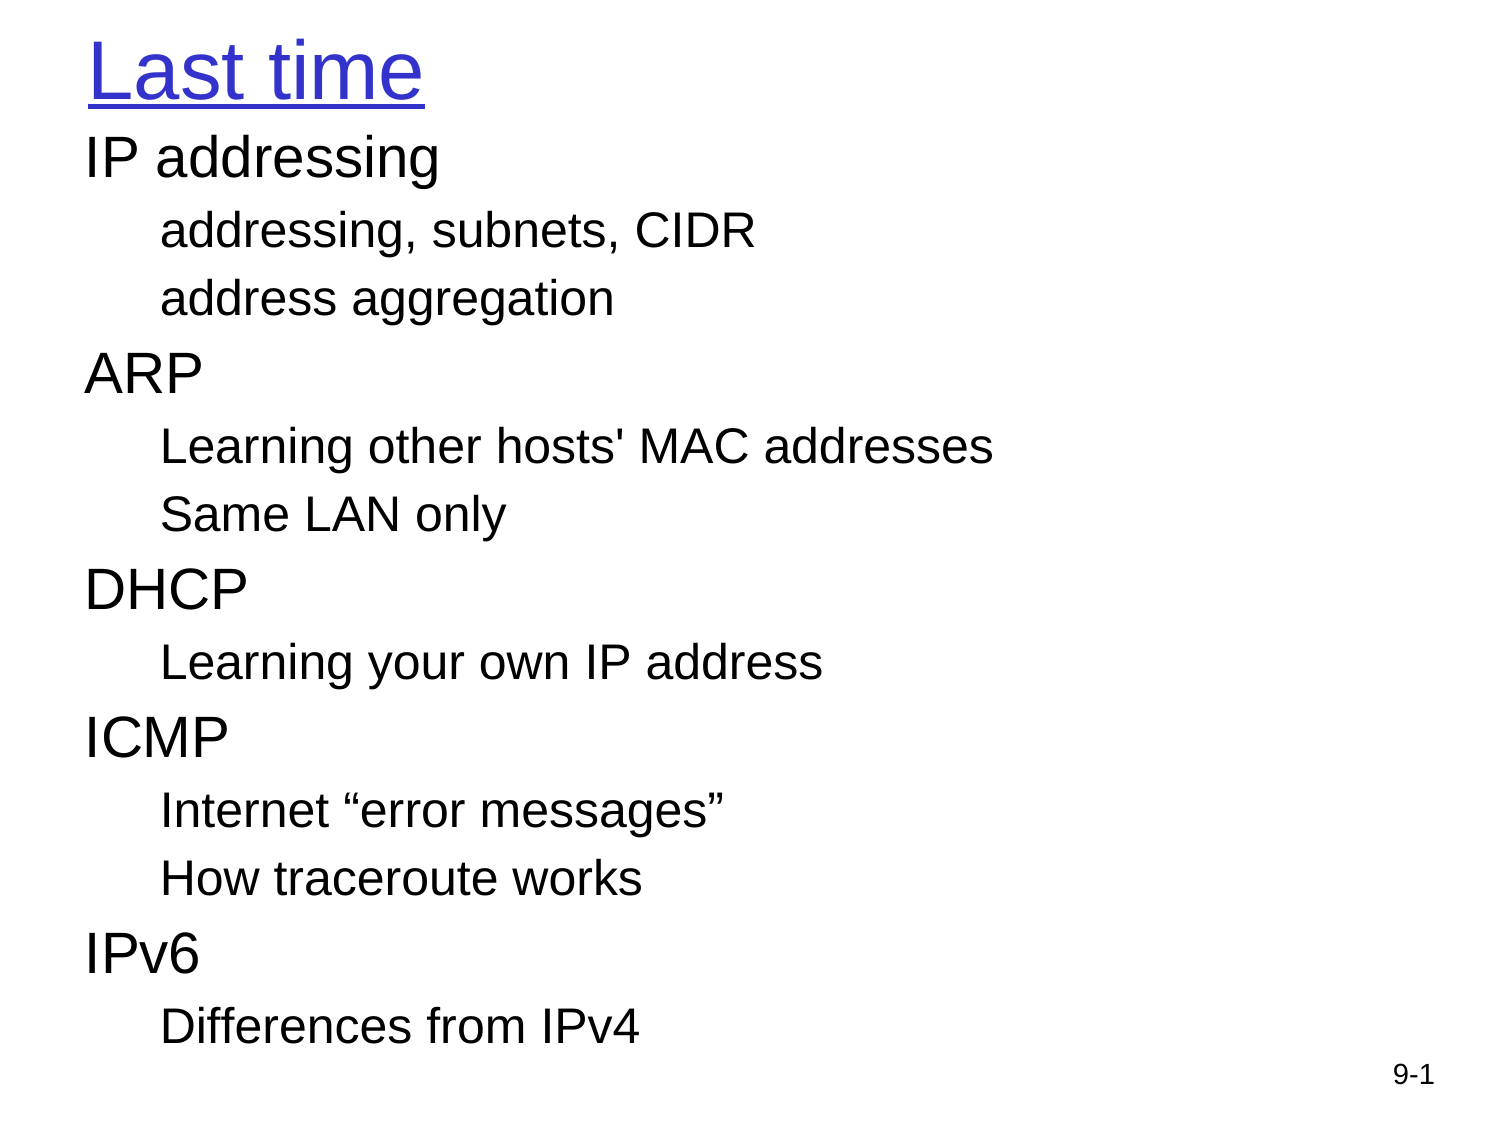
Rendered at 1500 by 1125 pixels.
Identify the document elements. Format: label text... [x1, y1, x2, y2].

list IP addressing addressing, subnets, CIDR address aggregation ARP Learning other hosts' MAC addresses Same LAN only DHCP Learning your own IP address ICMP Internet “error messages” How traceroute works IPv6 Differences from IPv4 [84, 124, 1360, 1054]
title Last time [87, 23, 1363, 119]
